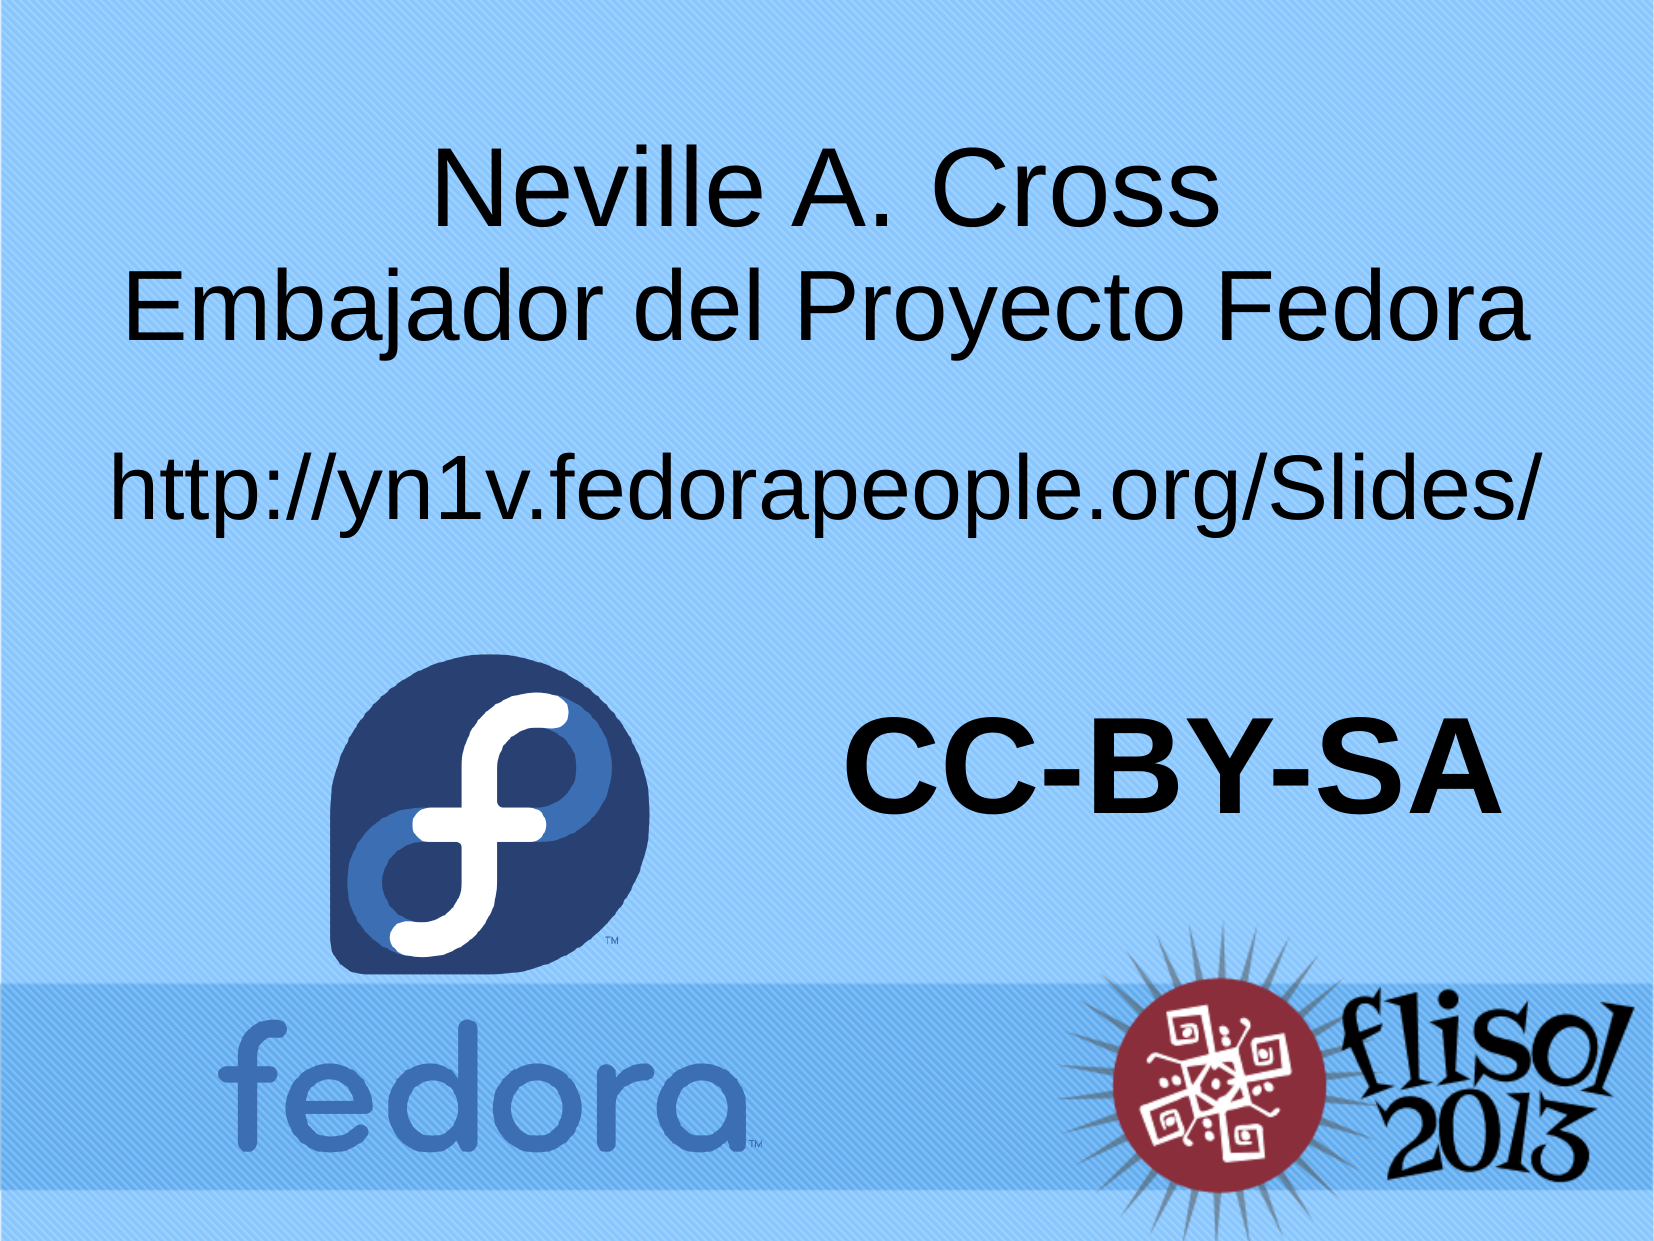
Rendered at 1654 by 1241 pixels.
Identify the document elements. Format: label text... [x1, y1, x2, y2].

picture [0, 0, 1654, 1241]
subtitle Neville A. Cross Embajador del Proyecto Fedora http://yn1v.fedorapeople.org/Slides/ [82, 49, 1571, 615]
text_box CC-BY-SA [826, 681, 1521, 851]
